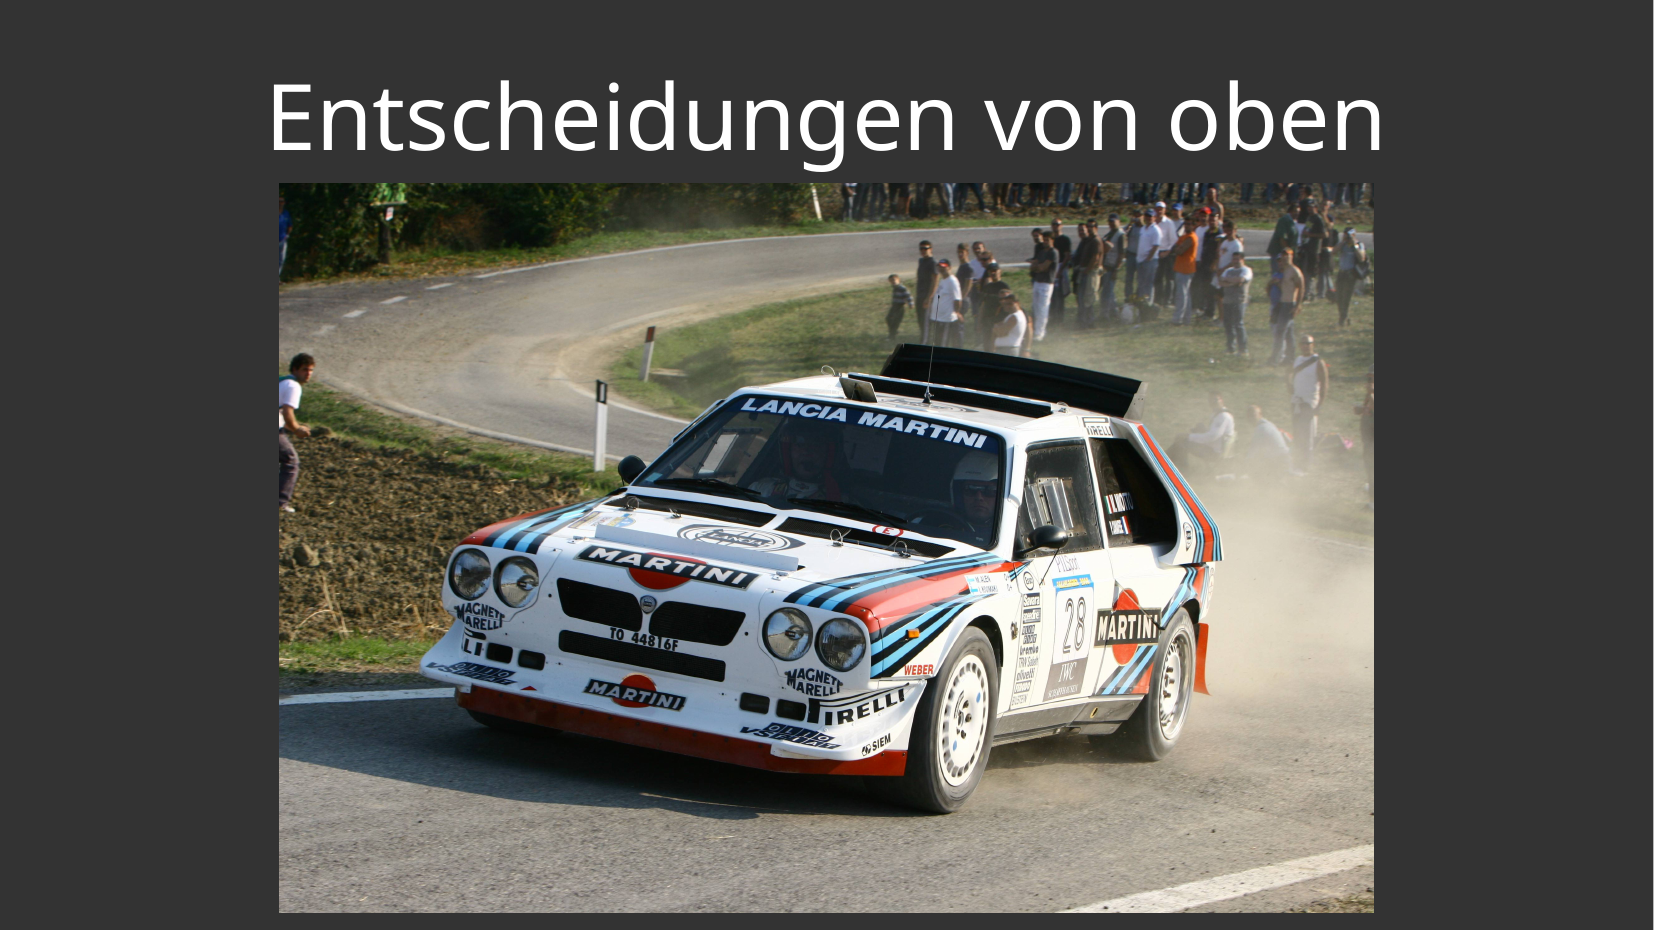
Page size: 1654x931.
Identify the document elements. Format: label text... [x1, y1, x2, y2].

title Entscheidungen von oben [82, 37, 1571, 193]
picture [279, 183, 1374, 913]
